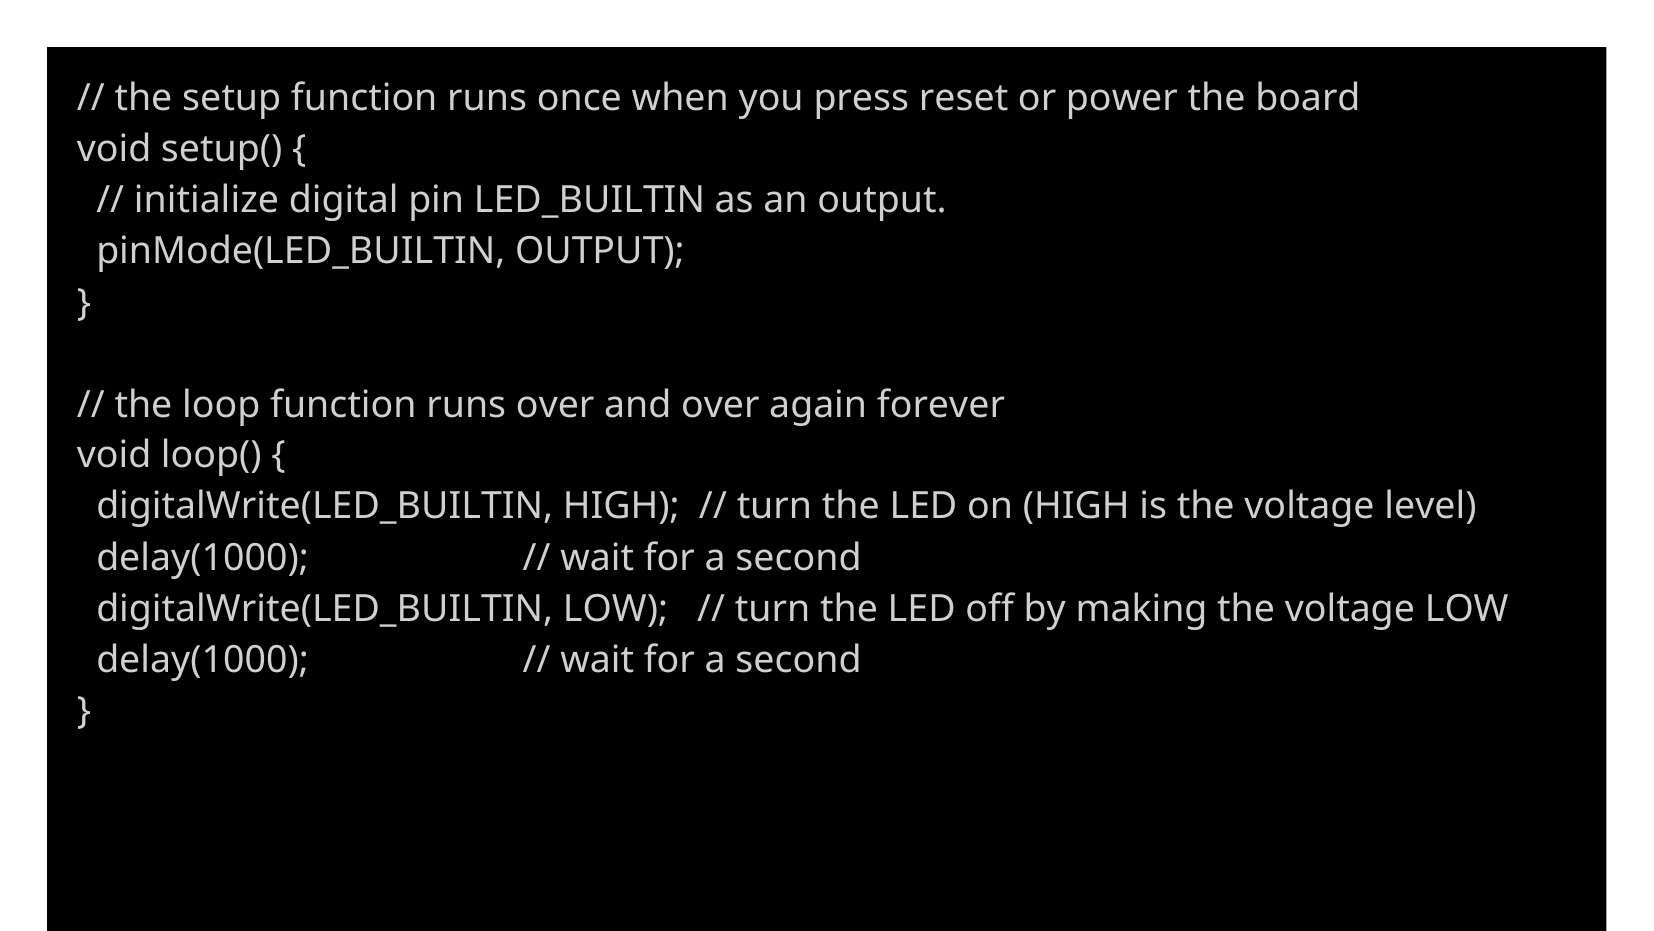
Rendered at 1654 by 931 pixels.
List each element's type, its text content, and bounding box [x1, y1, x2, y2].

text_box // the setup function runs once when you press reset or power the board void setup() { // initialize digital pin LED_BUILTIN as an output. pinMode(LED_BUILTIN, OUTPUT); } // the loop function runs over and over again forever void loop() { digitalWrite(LED_BUILTIN, HIGH); // turn the LED on (HIGH is the voltage level) delay(1000); // wait for a second digitalWrite(LED_BUILTIN, LOW); // turn the LED off by making the voltage LOW delay(1000); // wait for a second } [47, 47, 1607, 931]
